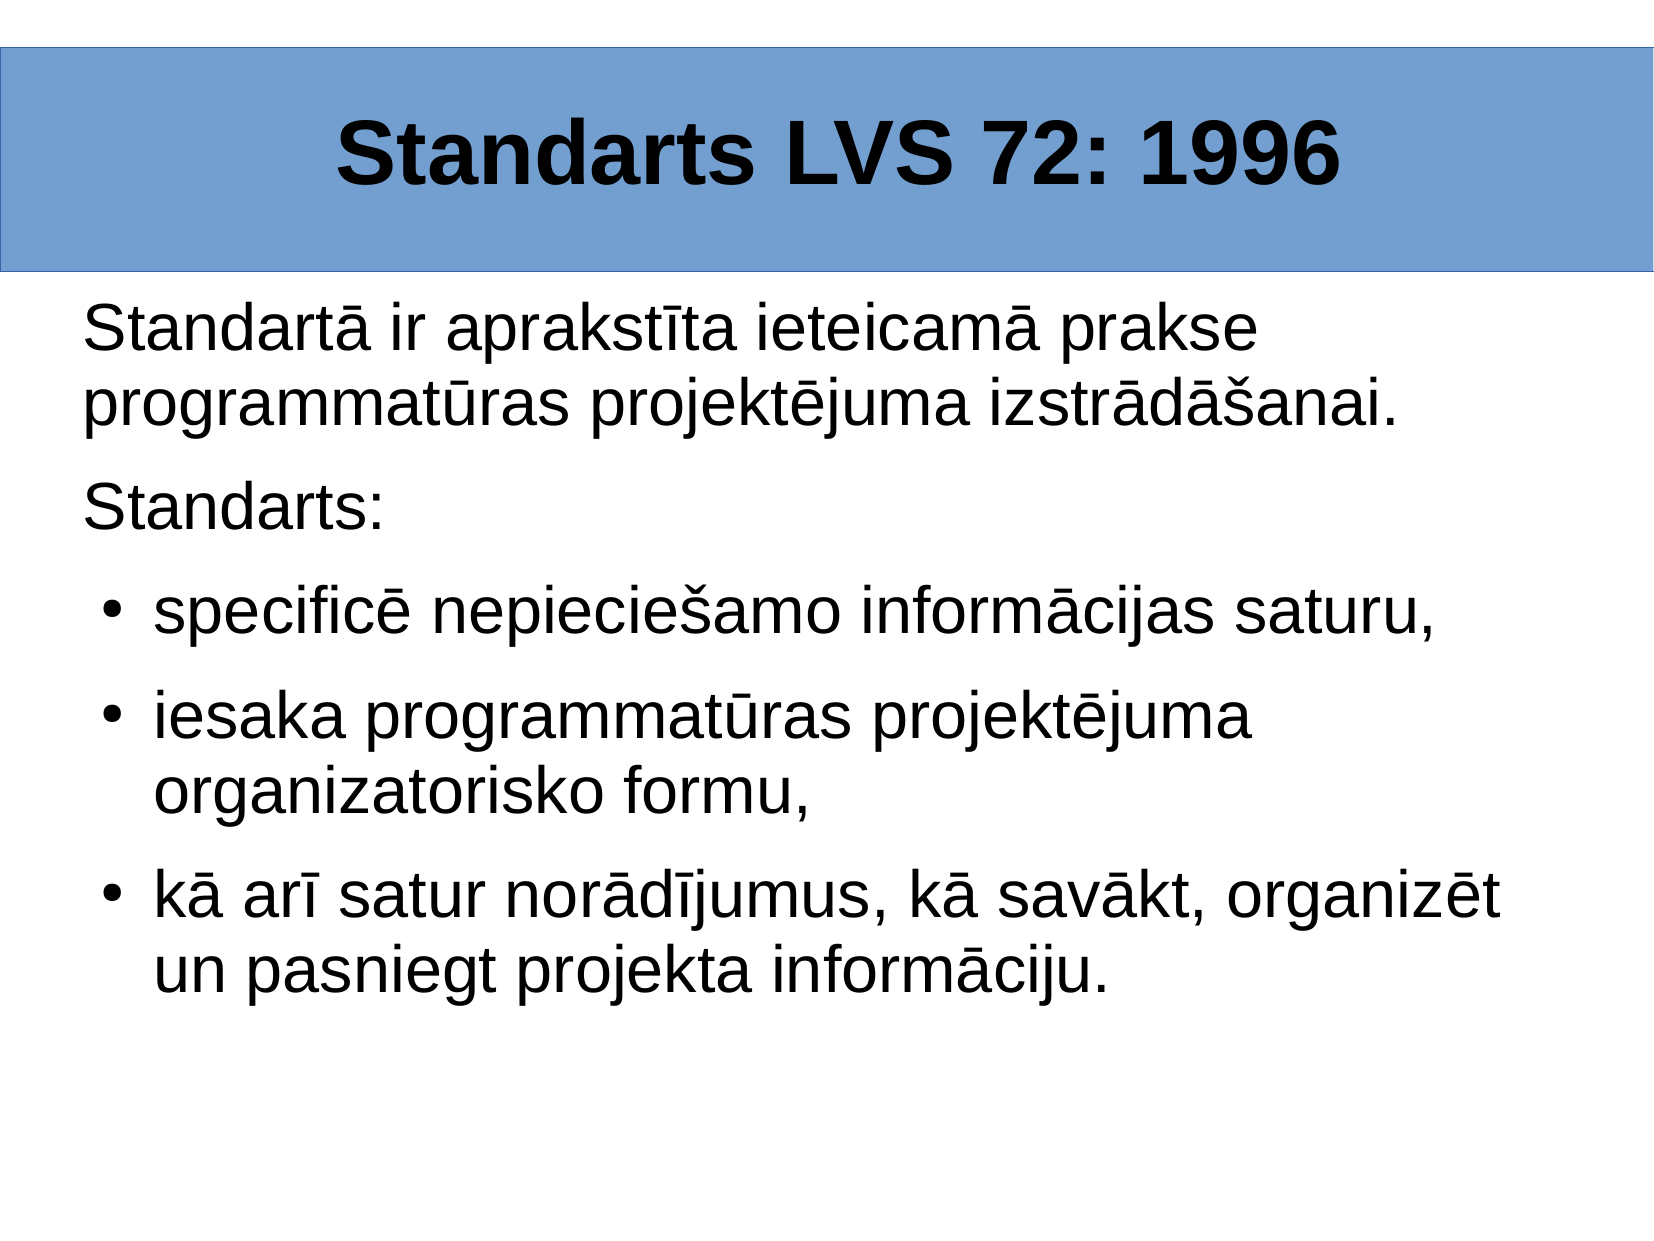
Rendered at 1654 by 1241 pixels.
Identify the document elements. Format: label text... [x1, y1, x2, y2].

list Standartā ir aprakstīta ieteicamā prakse programmatūras projektējuma izstrādāšanai. Standarts: specificē nepieciešamo informācijas saturu, iesaka programmatūras projektējuma organizatorisko formu, kā arī satur norādījumus, kā savākt, organizēt un pasniegt projekta informāciju. [82, 290, 1571, 1123]
title Standarts LVS 72: 1996 [82, 49, 1571, 257]
text_box [0, 47, 1654, 272]
